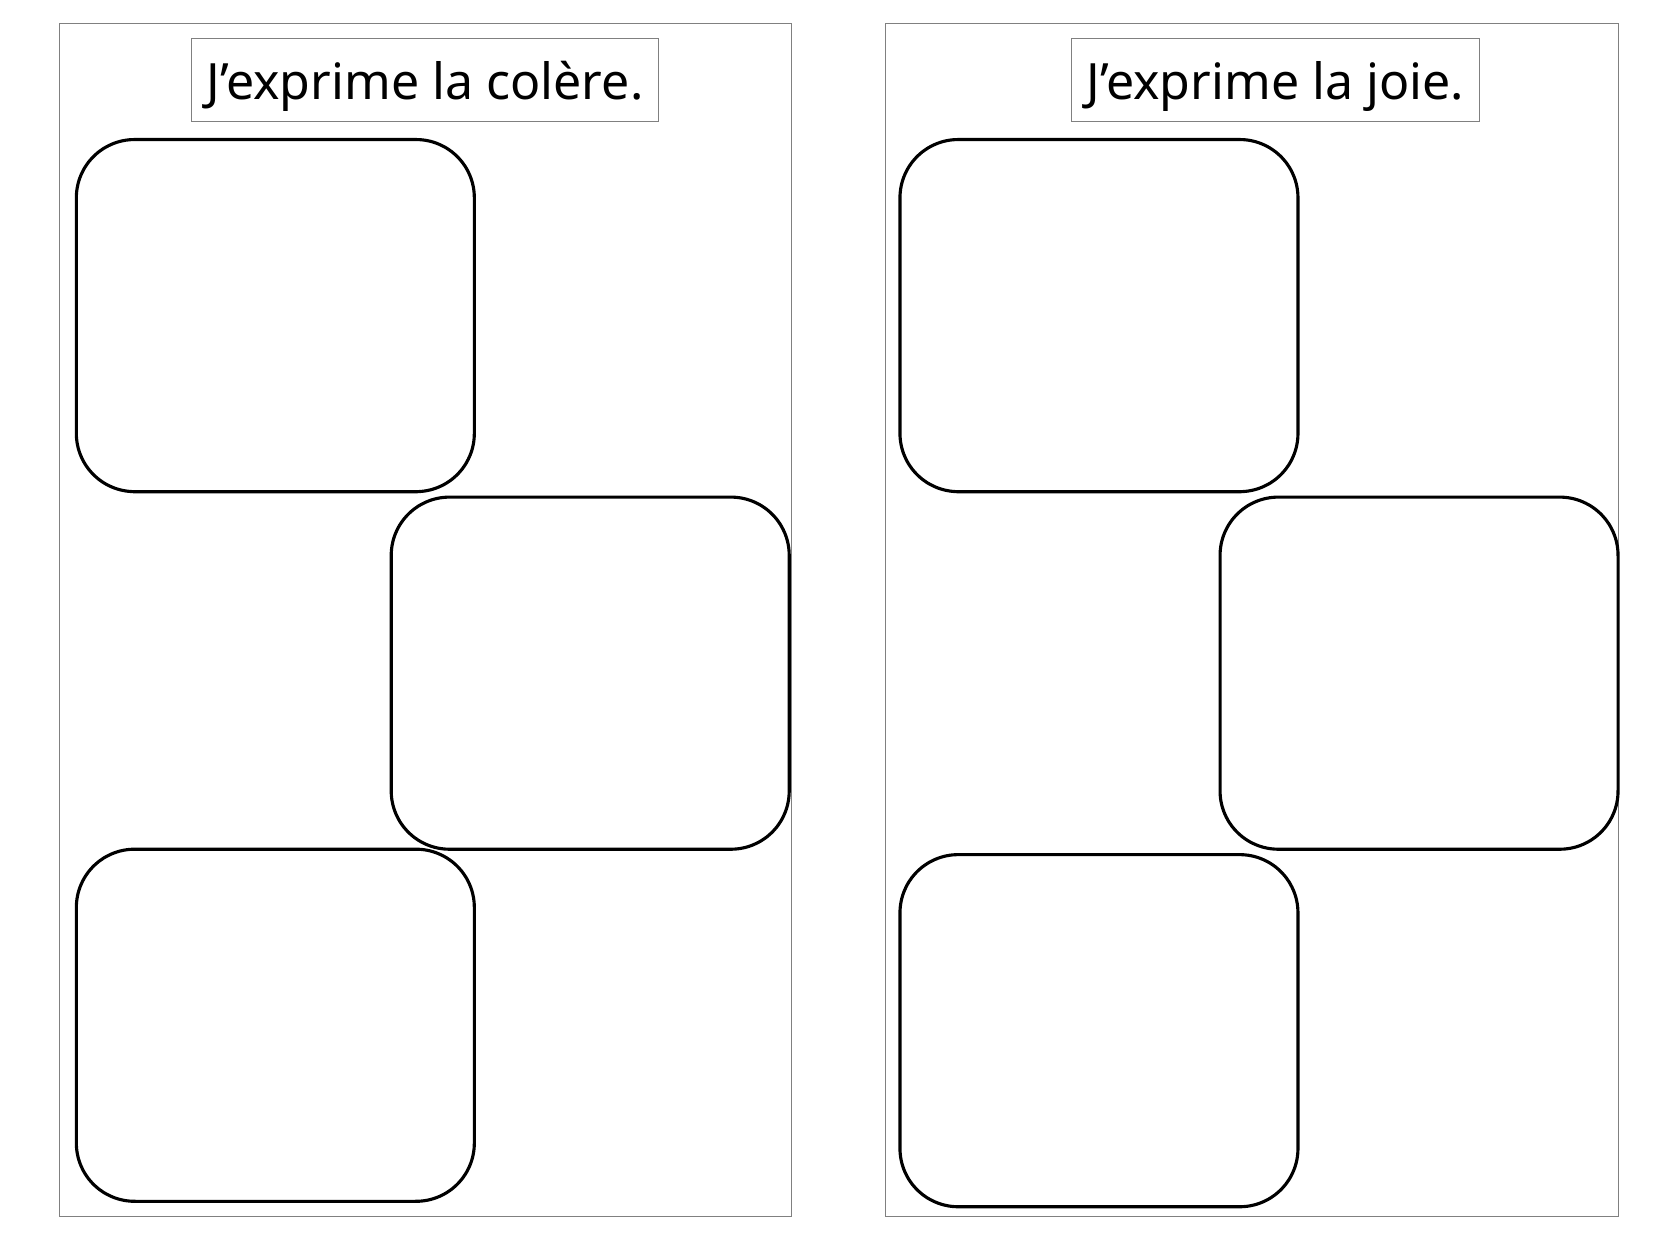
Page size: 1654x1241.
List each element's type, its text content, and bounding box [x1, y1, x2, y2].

text_box [900, 139, 1299, 492]
text_box J’exprime la colère. [260, 38, 591, 119]
text_box [76, 849, 475, 1202]
text_box [76, 139, 475, 492]
text_box [900, 854, 1299, 1207]
text_box [1220, 497, 1619, 850]
text_box [391, 497, 790, 850]
text_box J’exprime la joie. [1127, 38, 1424, 119]
